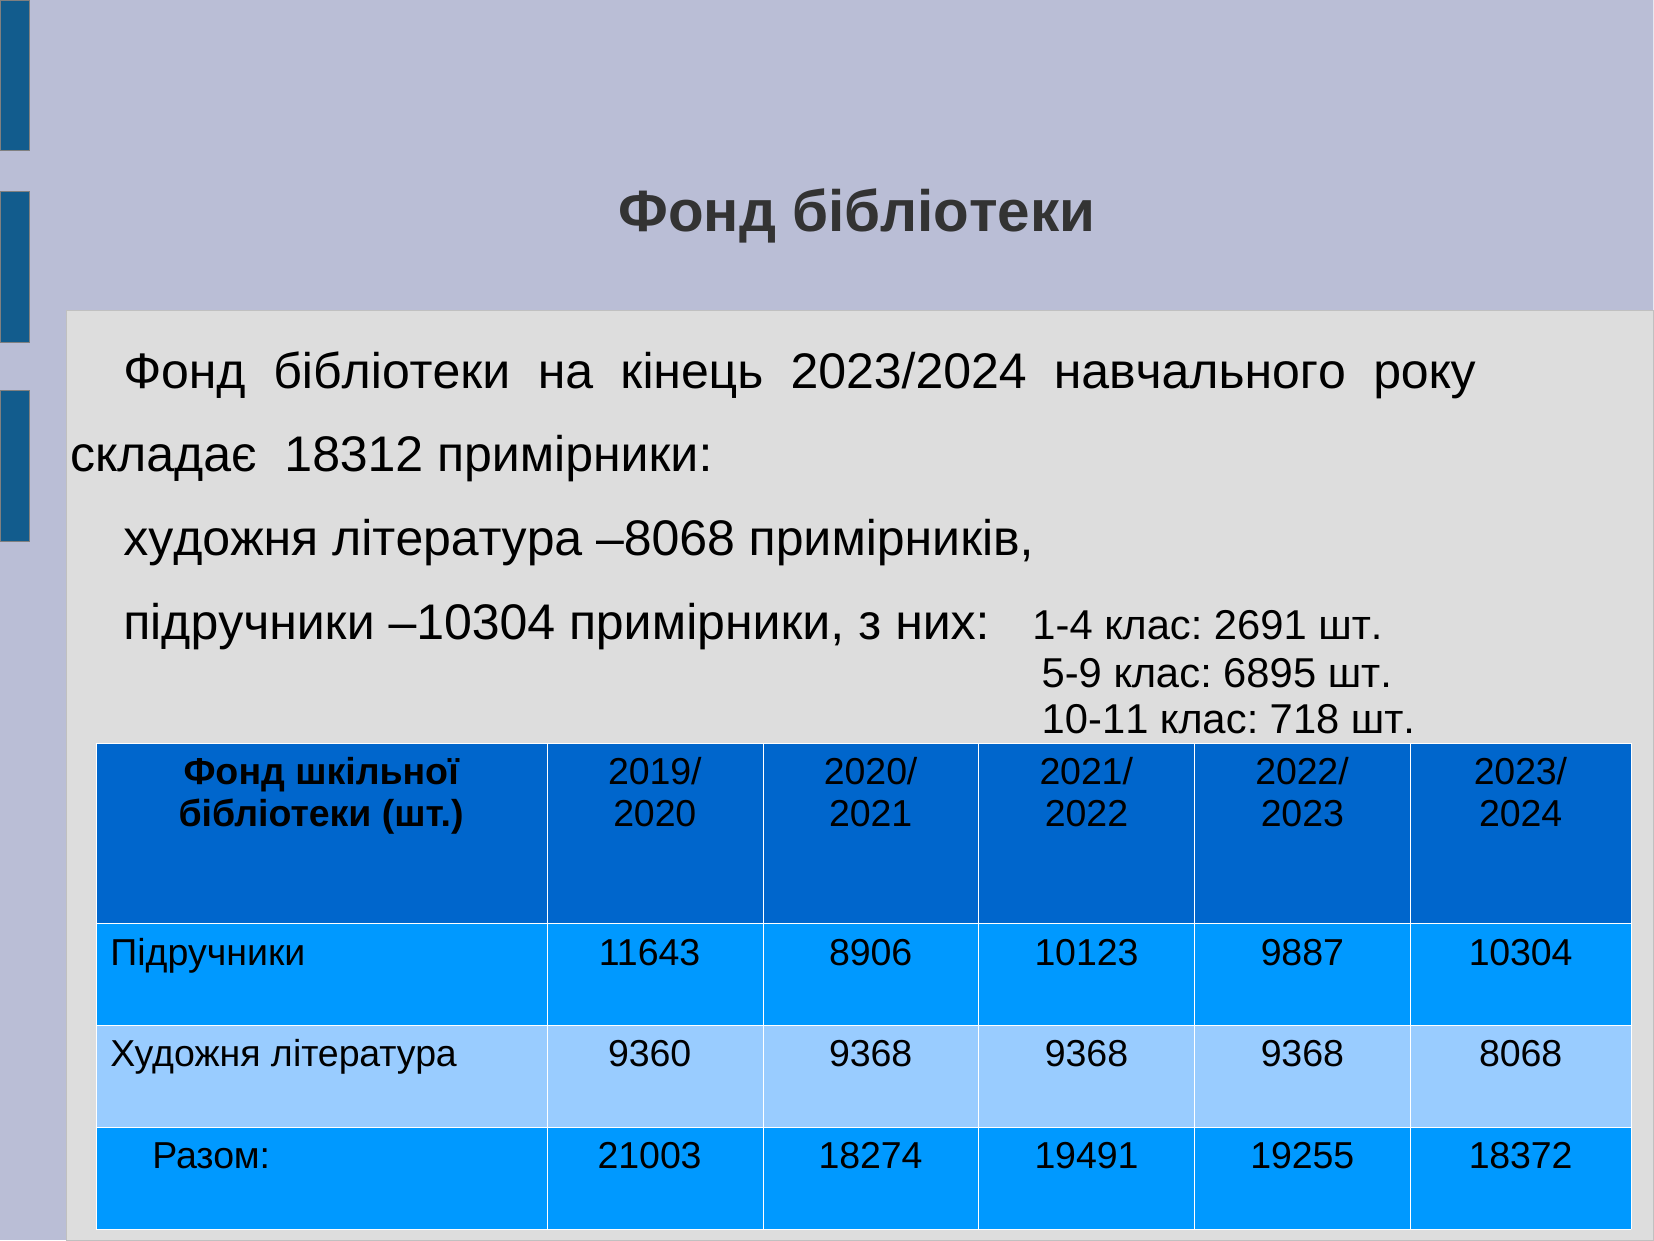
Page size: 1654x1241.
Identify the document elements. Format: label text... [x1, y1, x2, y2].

table_cell 11643 [548, 924, 763, 1025]
list Фонд бібліотеки на кінець 2023/2024 навчального року складає 18312 примірники: художня література –8068 примірників, підручники –10304 примірники, з них: 1-4 клас: 2691 шт. 5-9 клас: 6895 шт. 10-11 клас: 718 шт. [64, 315, 1477, 916]
table_header 2020/ 2021 [764, 744, 978, 923]
table_cell 10304 [1411, 924, 1631, 1025]
table_cell 8906 [764, 924, 978, 1025]
table_header 2023/ 2024 [1411, 744, 1631, 923]
table_cell 9360 [548, 1026, 763, 1127]
table_cell Підручники [97, 924, 547, 1025]
table_header 2022/ 2023 [1195, 744, 1410, 923]
title Фонд бібліотеки [121, 91, 1534, 299]
table_header 2021/ 2022 [979, 744, 1194, 923]
table_cell 9368 [1195, 1026, 1410, 1127]
table_cell Художня література [97, 1026, 547, 1127]
table_cell 18274 [764, 1128, 978, 1229]
table_cell 8068 [1411, 1026, 1631, 1127]
table_cell 9368 [979, 1026, 1194, 1127]
table_header 2019/ 2020 [548, 744, 763, 923]
table_cell Разом: [97, 1128, 547, 1229]
table_cell 19255 [1195, 1128, 1410, 1229]
table_cell 10123 [979, 924, 1194, 1025]
table_cell 19491 [979, 1128, 1194, 1229]
table_cell 18372 [1411, 1128, 1631, 1229]
table_cell 9887 [1195, 924, 1410, 1025]
table_header Фонд шкільної бібліотеки (шт.) [97, 744, 547, 923]
table_cell 21003 [548, 1128, 763, 1229]
table_cell 9368 [764, 1026, 978, 1127]
